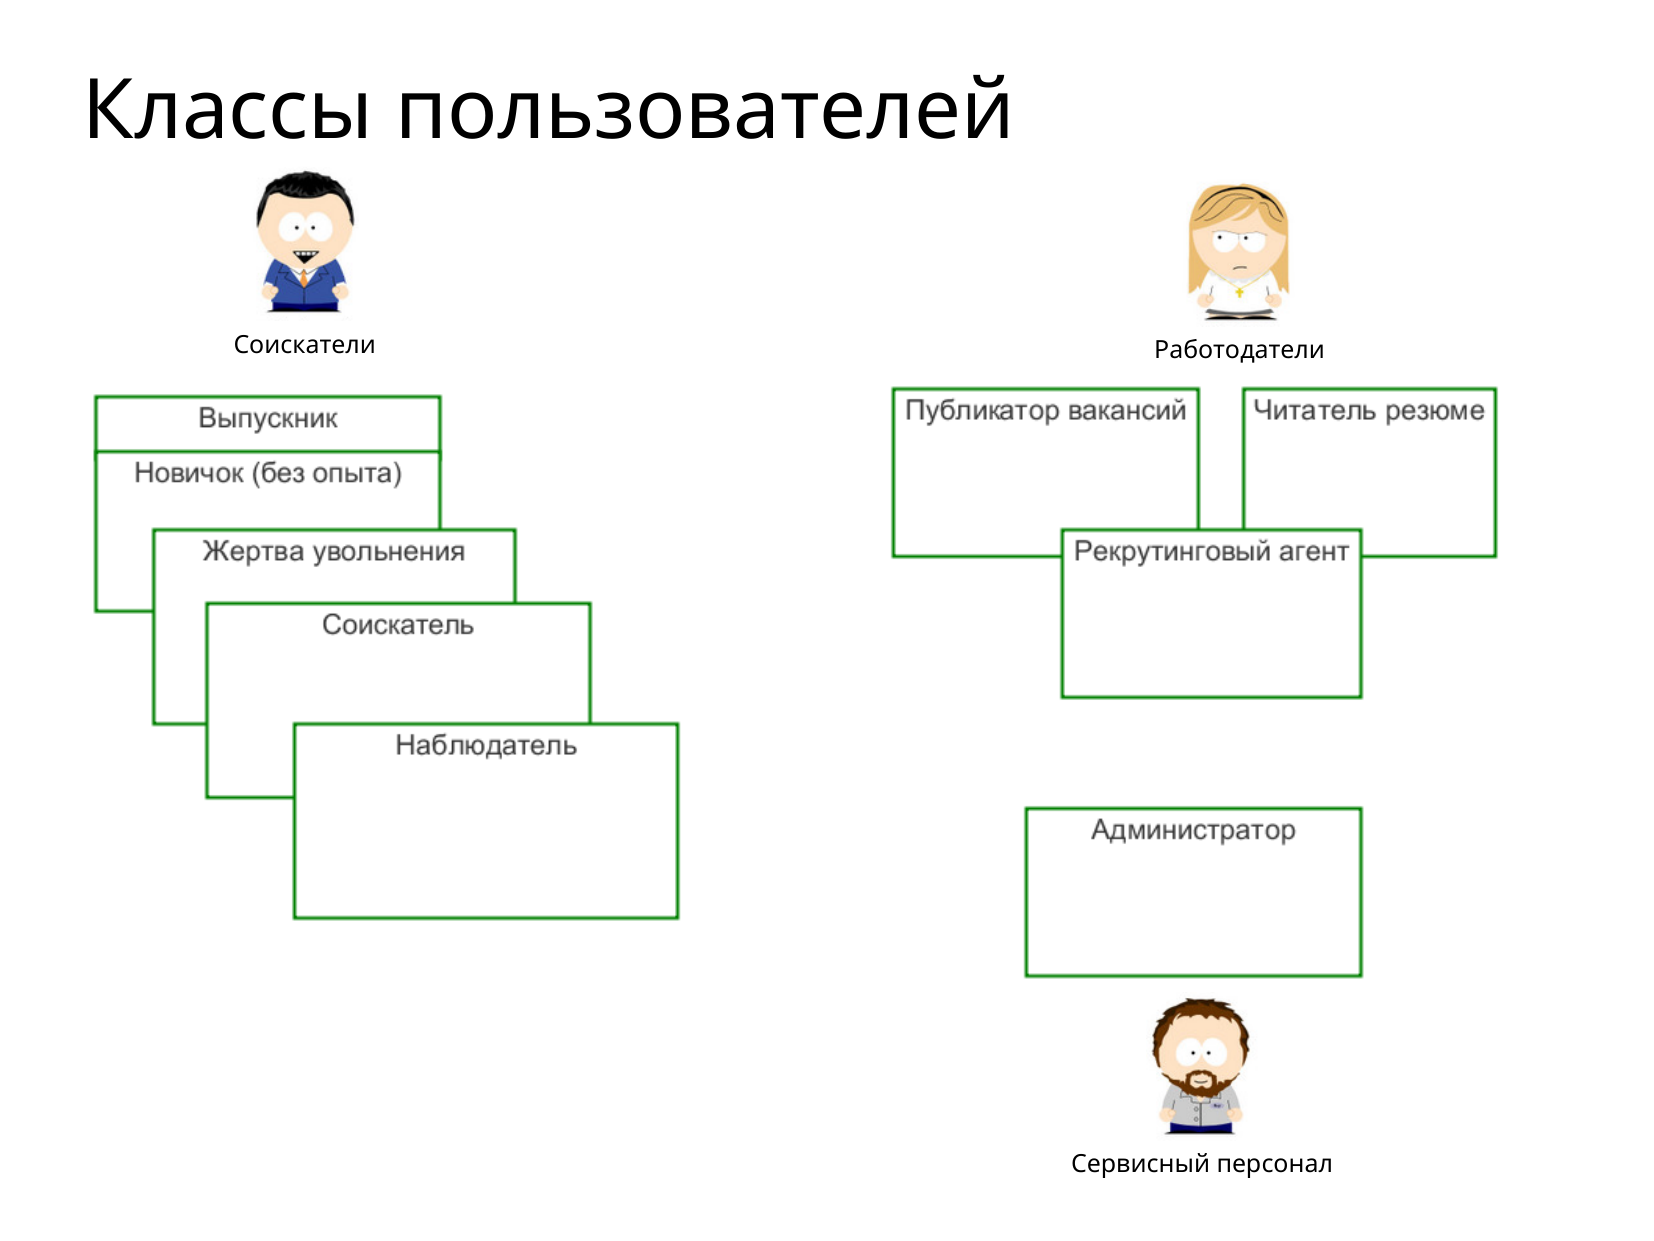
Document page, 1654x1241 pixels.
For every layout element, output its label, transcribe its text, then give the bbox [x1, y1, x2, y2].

picture [1180, 178, 1300, 327]
title Классы пользователей [82, 49, 1571, 257]
picture [72, 365, 1520, 1141]
picture [250, 166, 359, 321]
